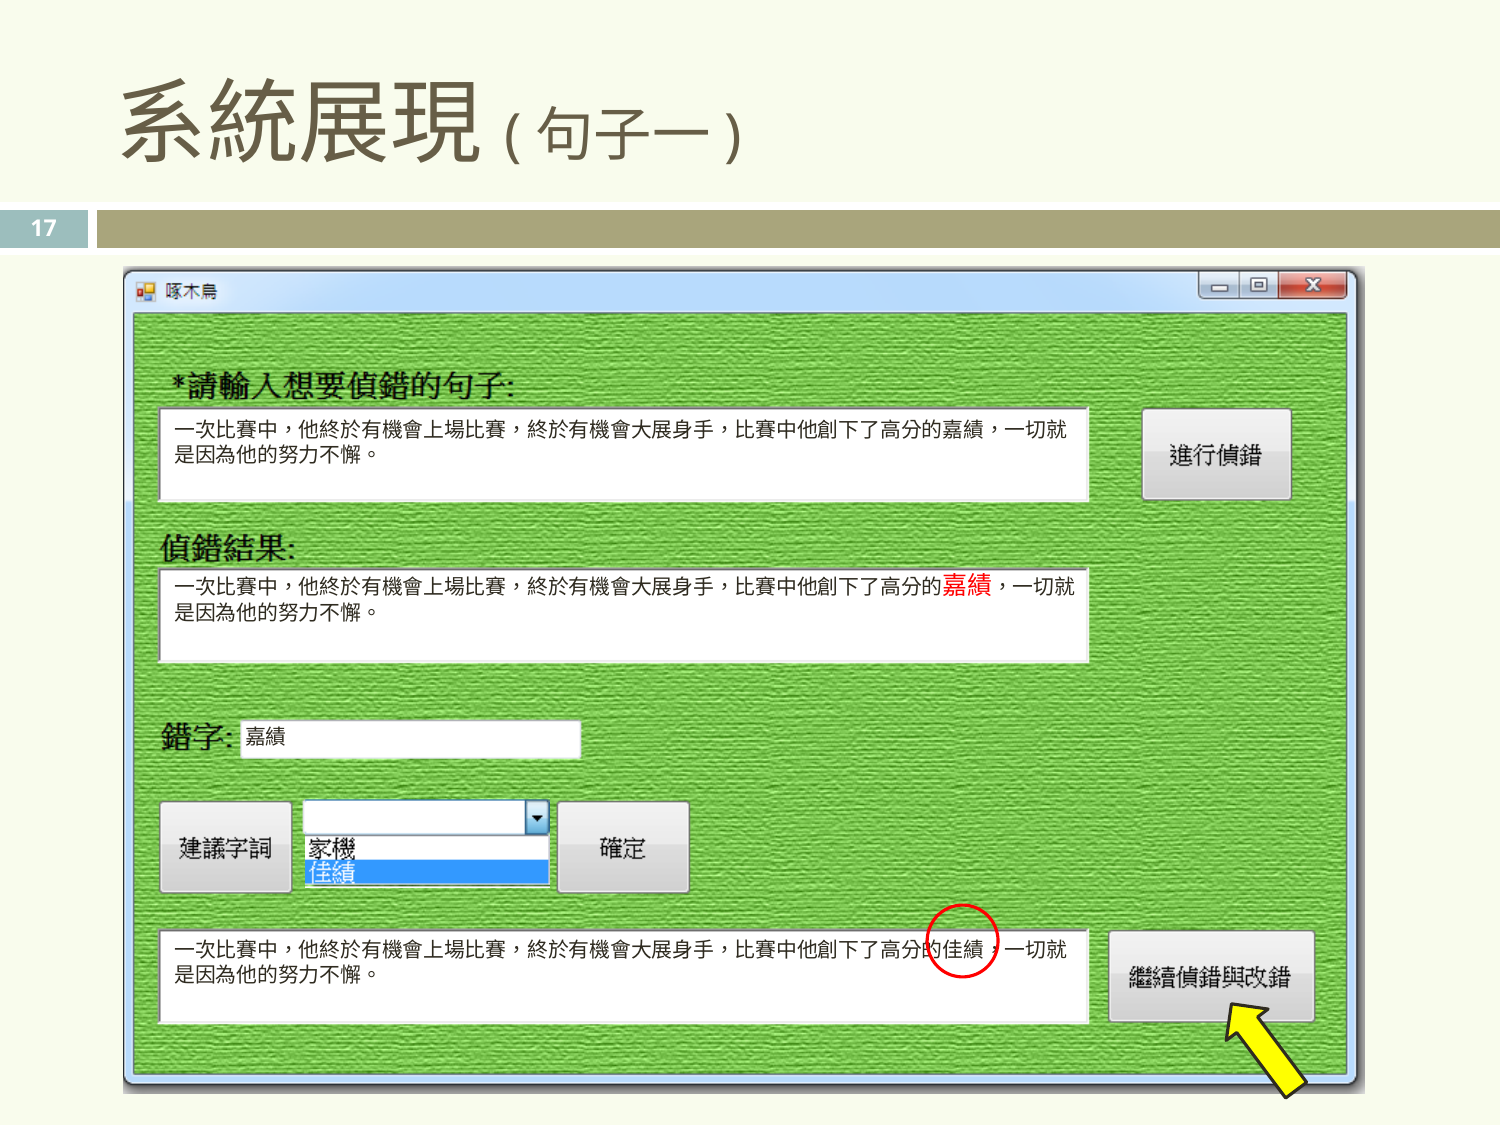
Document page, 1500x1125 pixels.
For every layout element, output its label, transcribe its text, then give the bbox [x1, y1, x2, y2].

text_box 一次比賽中，他終於有機會上場比賽，終於有機會大展身手，比賽中他創下了高分的佳績，一切就是因為他的努力不懈。 [159, 928, 1093, 1040]
text_box [1226, 1003, 1307, 1099]
picture [123, 266, 1365, 1095]
title 系統展現(句子一) [100, 37, 1438, 201]
text_box 一次比賽中，他終於有機會上場比賽，終於有機會大展身手，比賽中他創下了高分的佳績，一切就是因為他的努力不懈。 [929, 928, 996, 975]
text_box 一次比賽中，他終於有機會上場比賽，終於有機會大展身手，比賽中他創下了高分的嘉績，一切就是因為他的努力不懈。 [159, 562, 1093, 656]
text_box 一次比賽中，他終於有機會上場比賽，終於有機會大展身手，比賽中他創下了高分的嘉績，一切就是因為他的努力不懈。 [159, 408, 1093, 521]
text_box 嘉績 [230, 716, 303, 757]
text_box 17 [0, 208, 88, 249]
